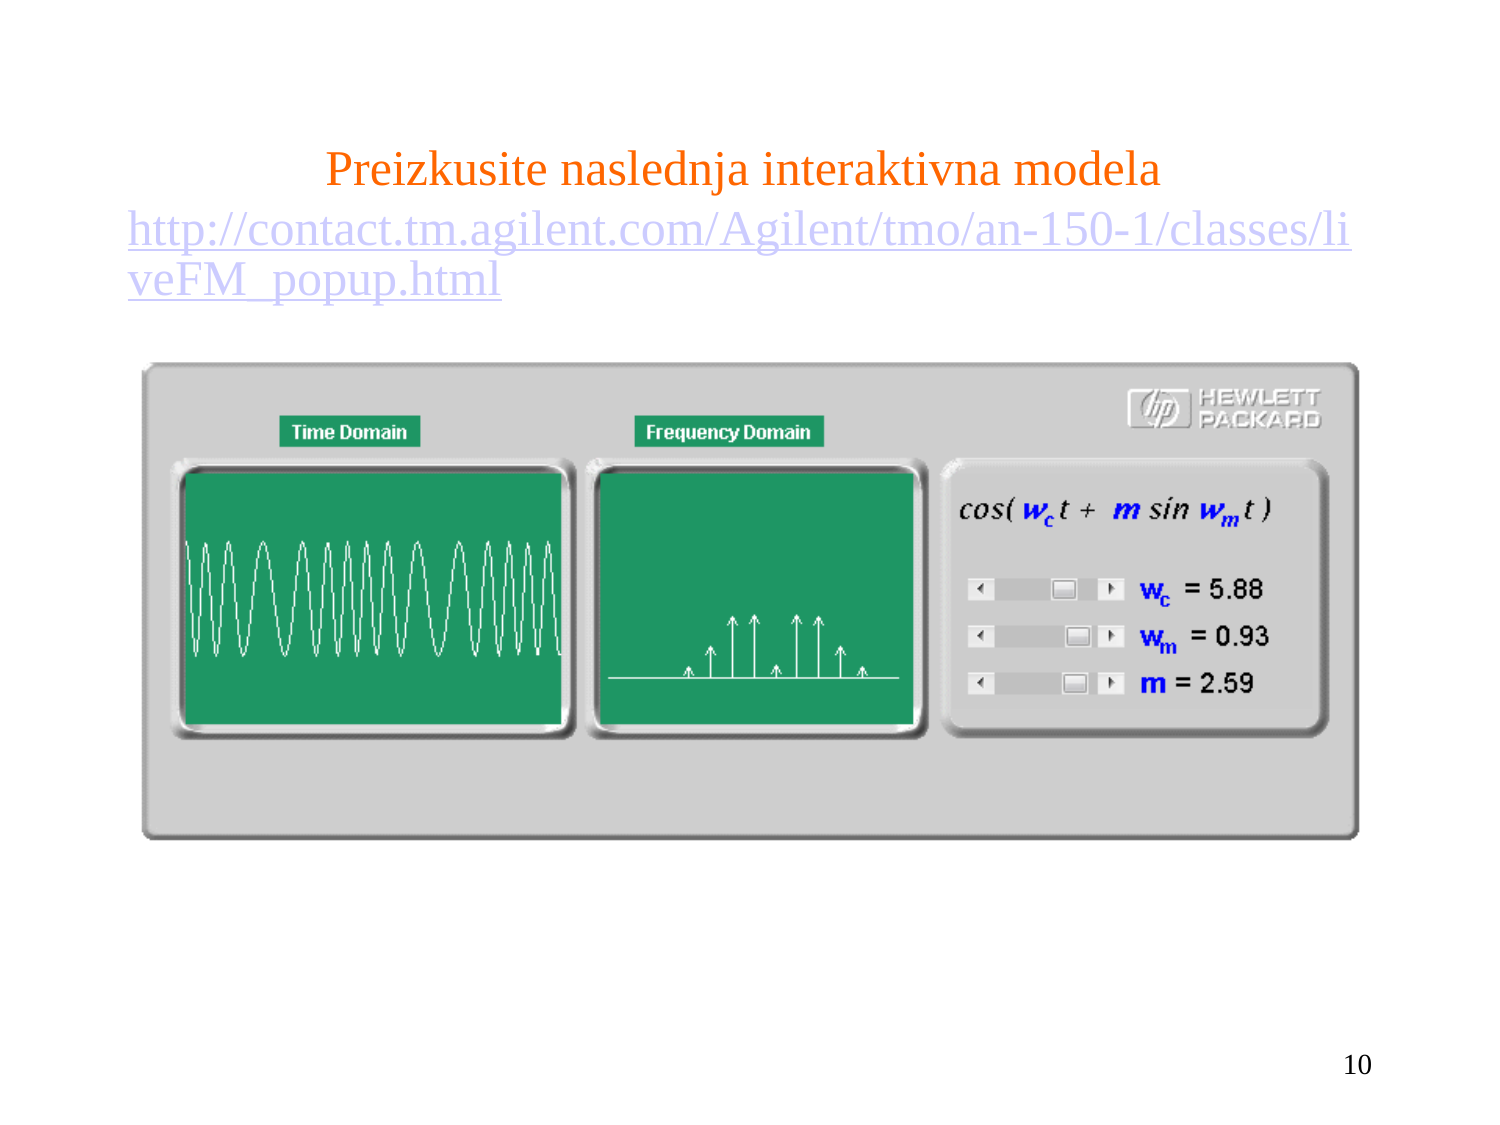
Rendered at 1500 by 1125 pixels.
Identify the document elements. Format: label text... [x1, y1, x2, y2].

list [112, 324, 1388, 1000]
slide_number <number> [1074, 1025, 1388, 1100]
title Preizkusite naslednja interaktivna modela http://contact.tm.agilent.com/Agilent/tmo/an-150-1/classes/liveFM_popup.html [112, 101, 1388, 290]
picture [139, 361, 1361, 842]
